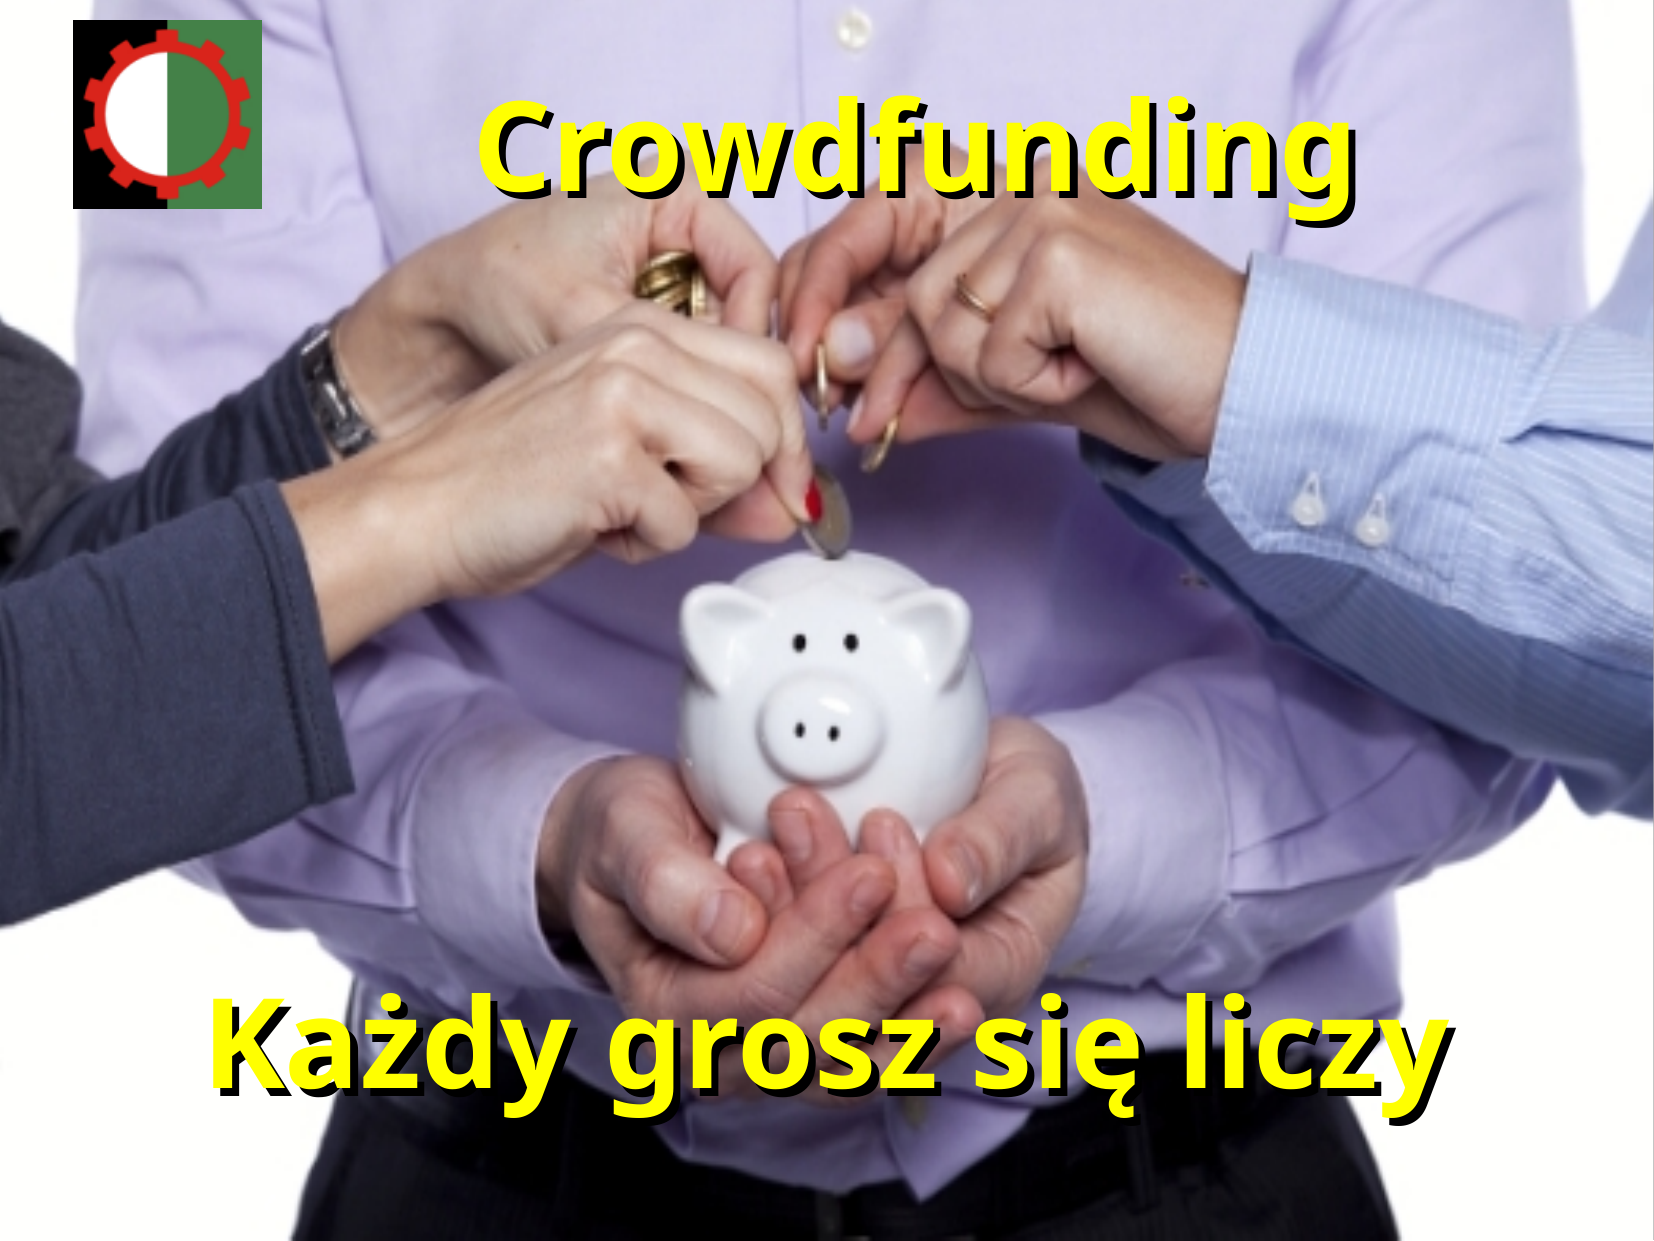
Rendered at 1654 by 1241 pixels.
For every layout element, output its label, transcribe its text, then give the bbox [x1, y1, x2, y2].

title Crowdfunding [261, 49, 1571, 237]
picture [0, 0, 1654, 1241]
subtitle Każdy grosz się liczy [82, 290, 1571, 1109]
